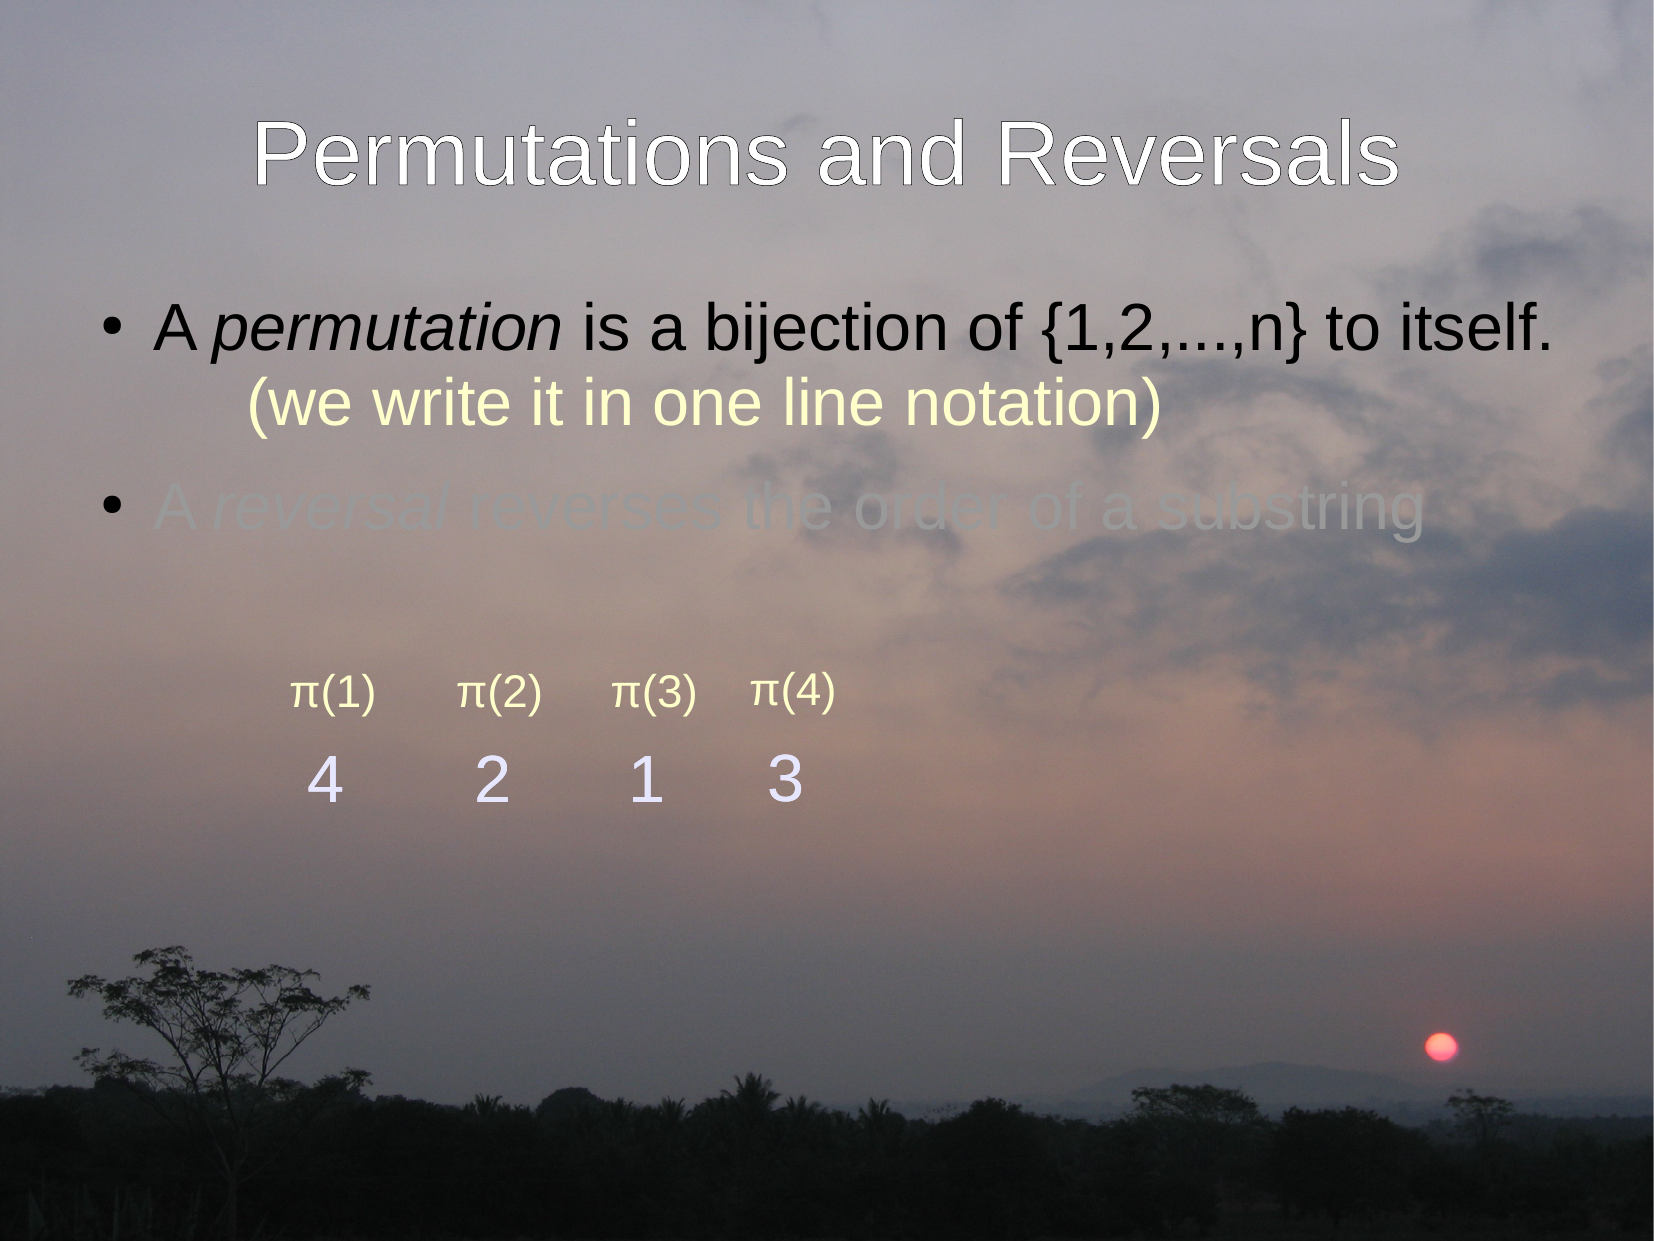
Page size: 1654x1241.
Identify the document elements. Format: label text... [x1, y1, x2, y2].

text_box π(1) [274, 658, 392, 782]
text_box 2 [441, 734, 527, 859]
text_box π(2) [441, 658, 559, 782]
text_box π(3) [595, 658, 713, 782]
text_box 1 [595, 734, 681, 859]
list A permutation is a bijection of {1,2,...,n} to itself. (we write it in one line notation) A reversal reverses the order of a substring [82, 290, 1571, 1094]
text_box 3 [734, 733, 844, 858]
title Permutations and Reversals [82, 49, 1571, 257]
text_box π(4) [734, 656, 852, 781]
text_box 4 [274, 734, 360, 859]
picture [0, 0, 1654, 1241]
